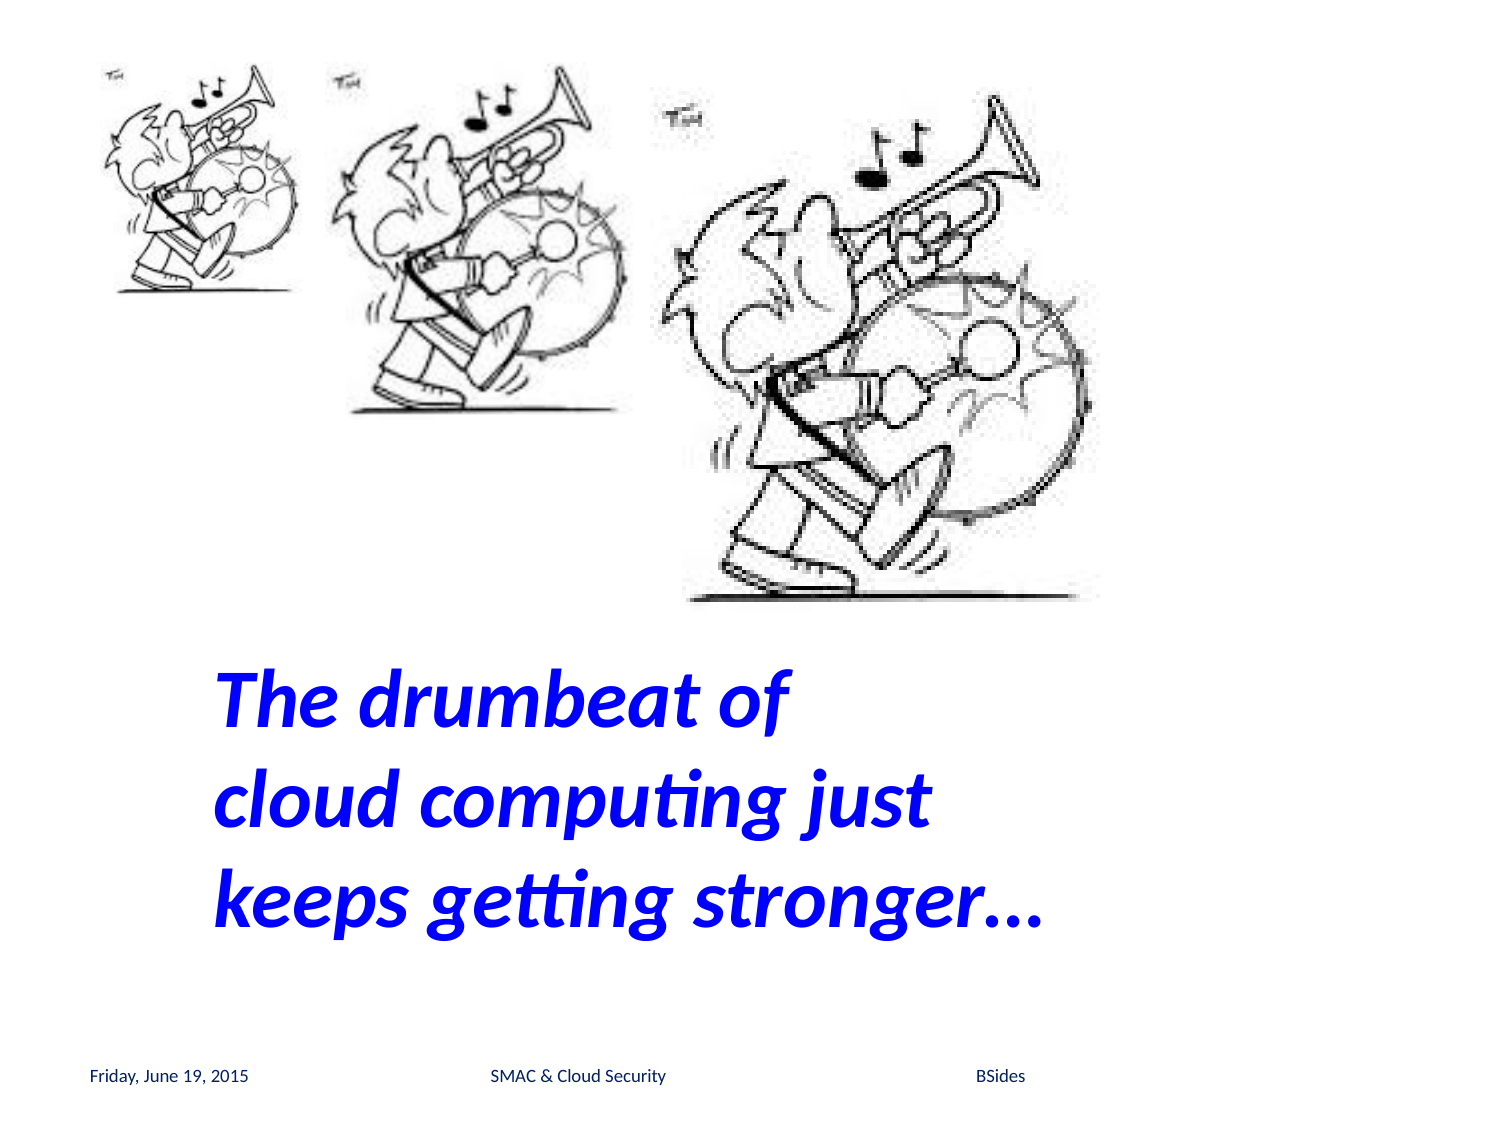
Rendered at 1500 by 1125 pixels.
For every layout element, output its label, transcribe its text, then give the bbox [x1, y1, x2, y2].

picture [100, 62, 313, 297]
text_box The drumbeat of cloud computing just keeps getting stronger… [198, 636, 1392, 952]
picture [325, 62, 1125, 611]
text_box Friday, June 19, 2015 SMAC & Cloud Security BSides [74, 1043, 1395, 1103]
